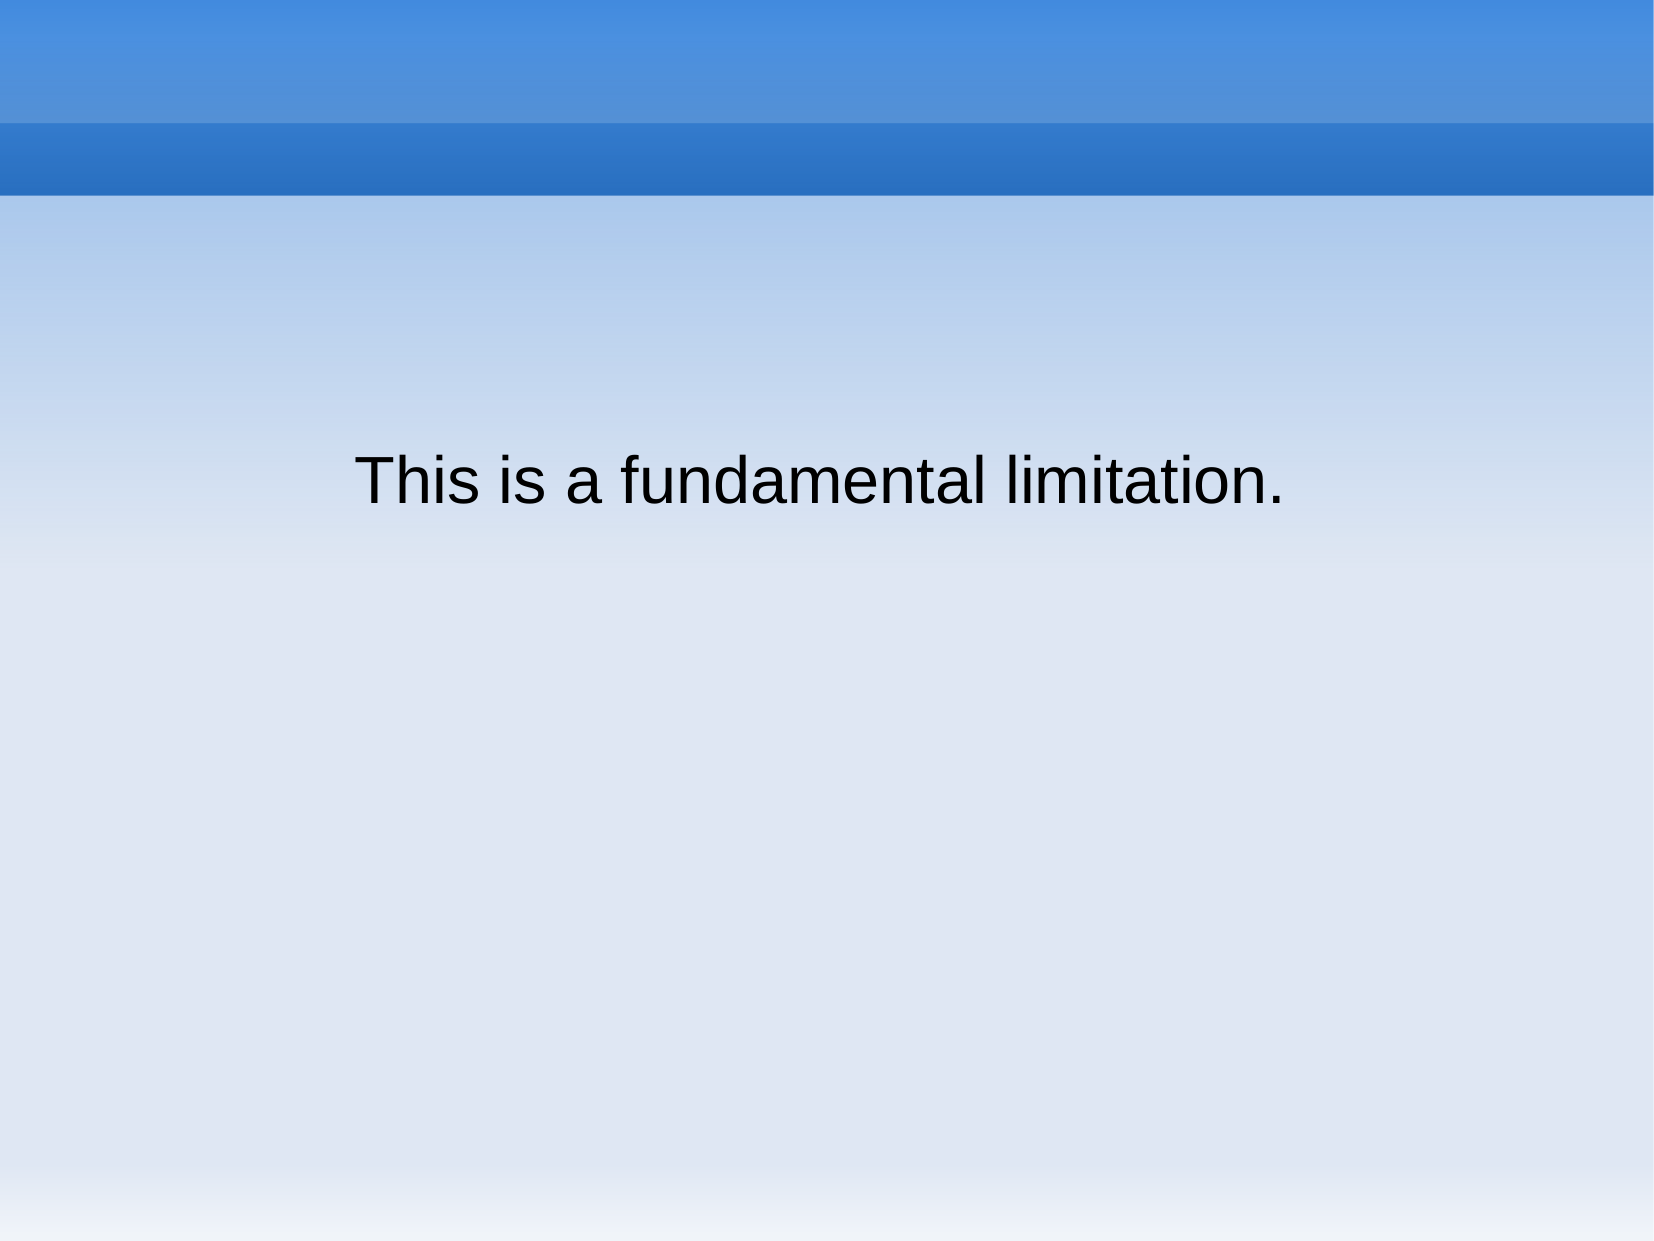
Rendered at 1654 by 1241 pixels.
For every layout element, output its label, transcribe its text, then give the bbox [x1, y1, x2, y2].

subtitle This is a fundamental limitation. [76, 7, 1565, 1102]
picture [0, 0, 1654, 1241]
